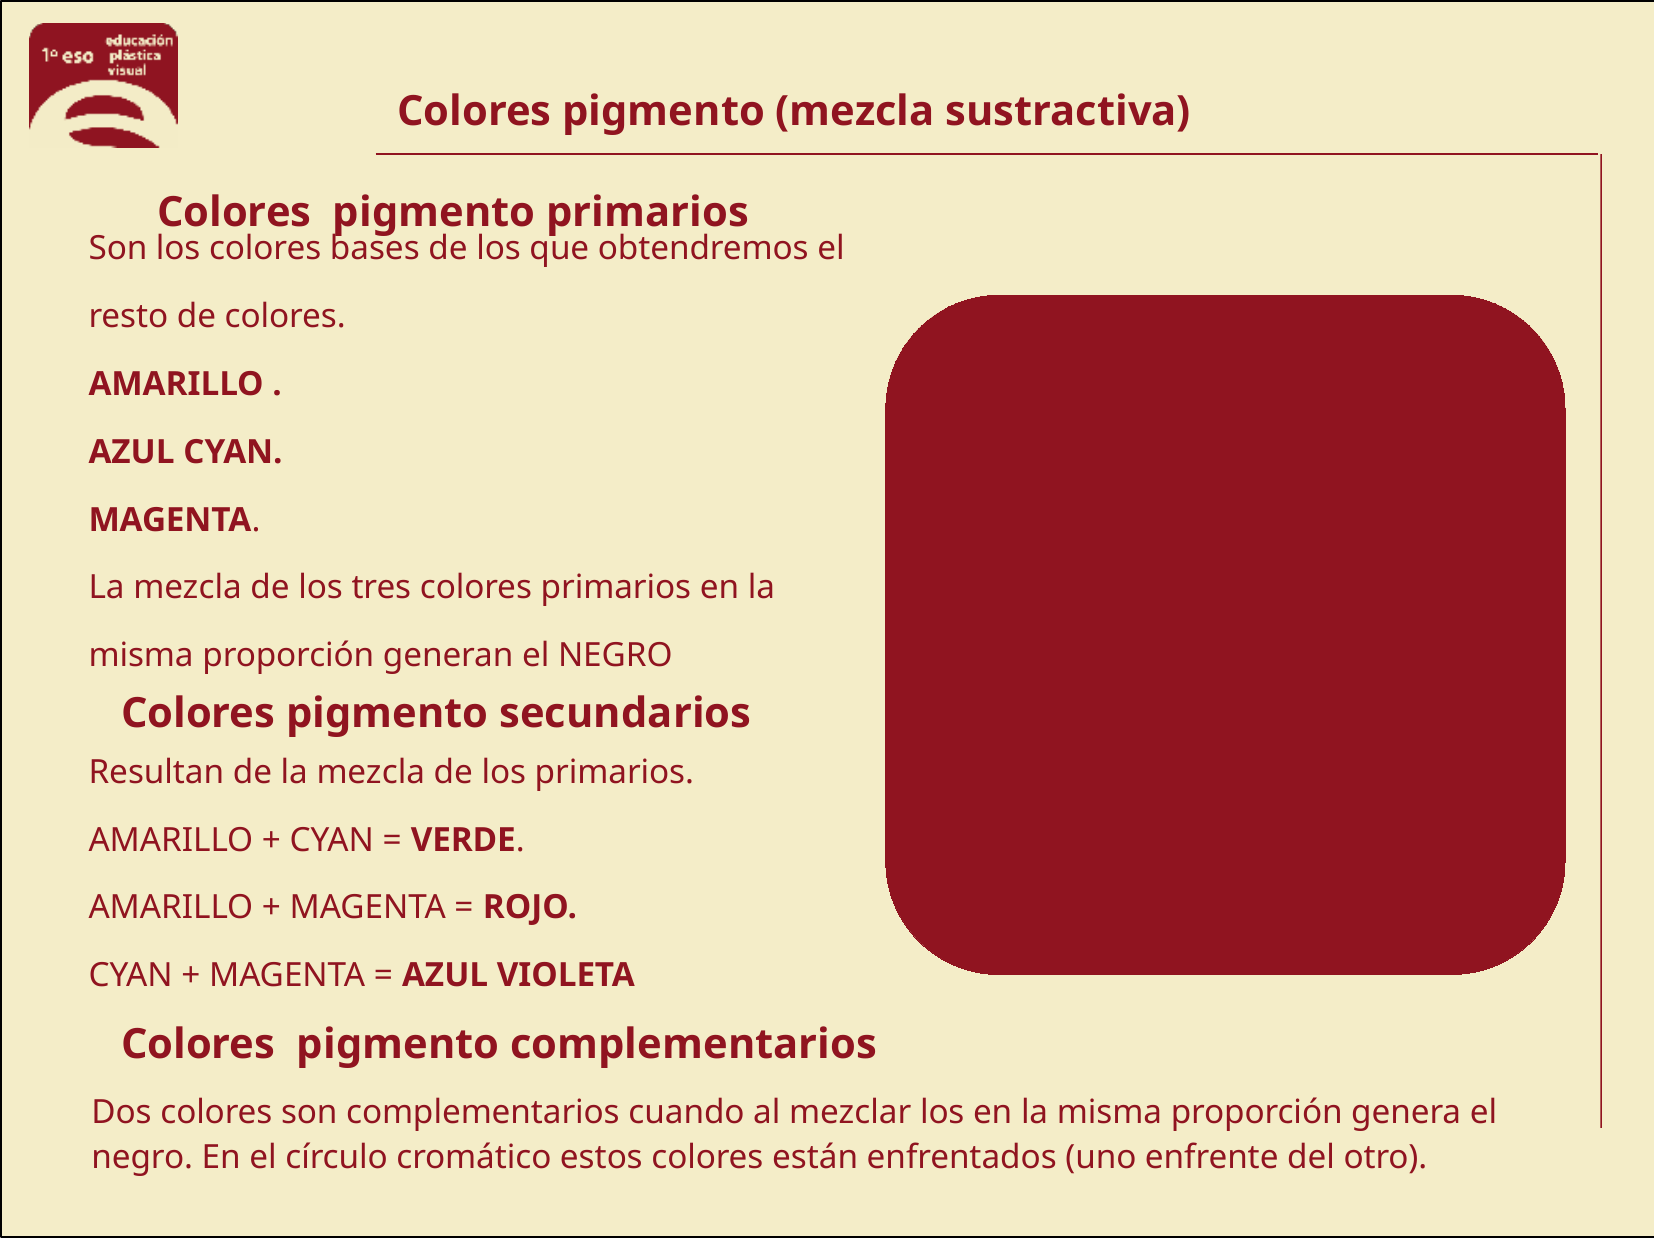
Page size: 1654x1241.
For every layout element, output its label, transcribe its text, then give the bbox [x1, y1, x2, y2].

text_box [885, 295, 1566, 975]
text_box Colores pigmento secundarios [47, 685, 928, 739]
picture [0, 0, 1654, 1241]
text_box Dos colores son complementarios cuando al mezclar los en la misma proporción genera el negro. En el círculo cromático estos colores están enfrentados (uno enfrente del otro). [76, 1080, 1565, 1217]
text_box Colores pigmento (mezcla sustractiva) [318, 82, 1270, 136]
text_box Resultan de la mezcla de los primarios. AMARILLO + CYAN = VERDE. AMARILLO + MAGENTA = ROJO. CYAN + MAGENTA = AZUL VIOLETA [88, 750, 798, 972]
text_box Colores pigmento complementarios [47, 1015, 987, 1069]
text_box Colores pigmento primarios [35, 183, 798, 237]
text_box Son los colores bases de los que obtendremos el resto de colores. AMARILLO . AZUL CYAN. MAGENTA. La mezcla de los tres colores primarios en la misma proporción generan el NEGRO [88, 237, 857, 641]
